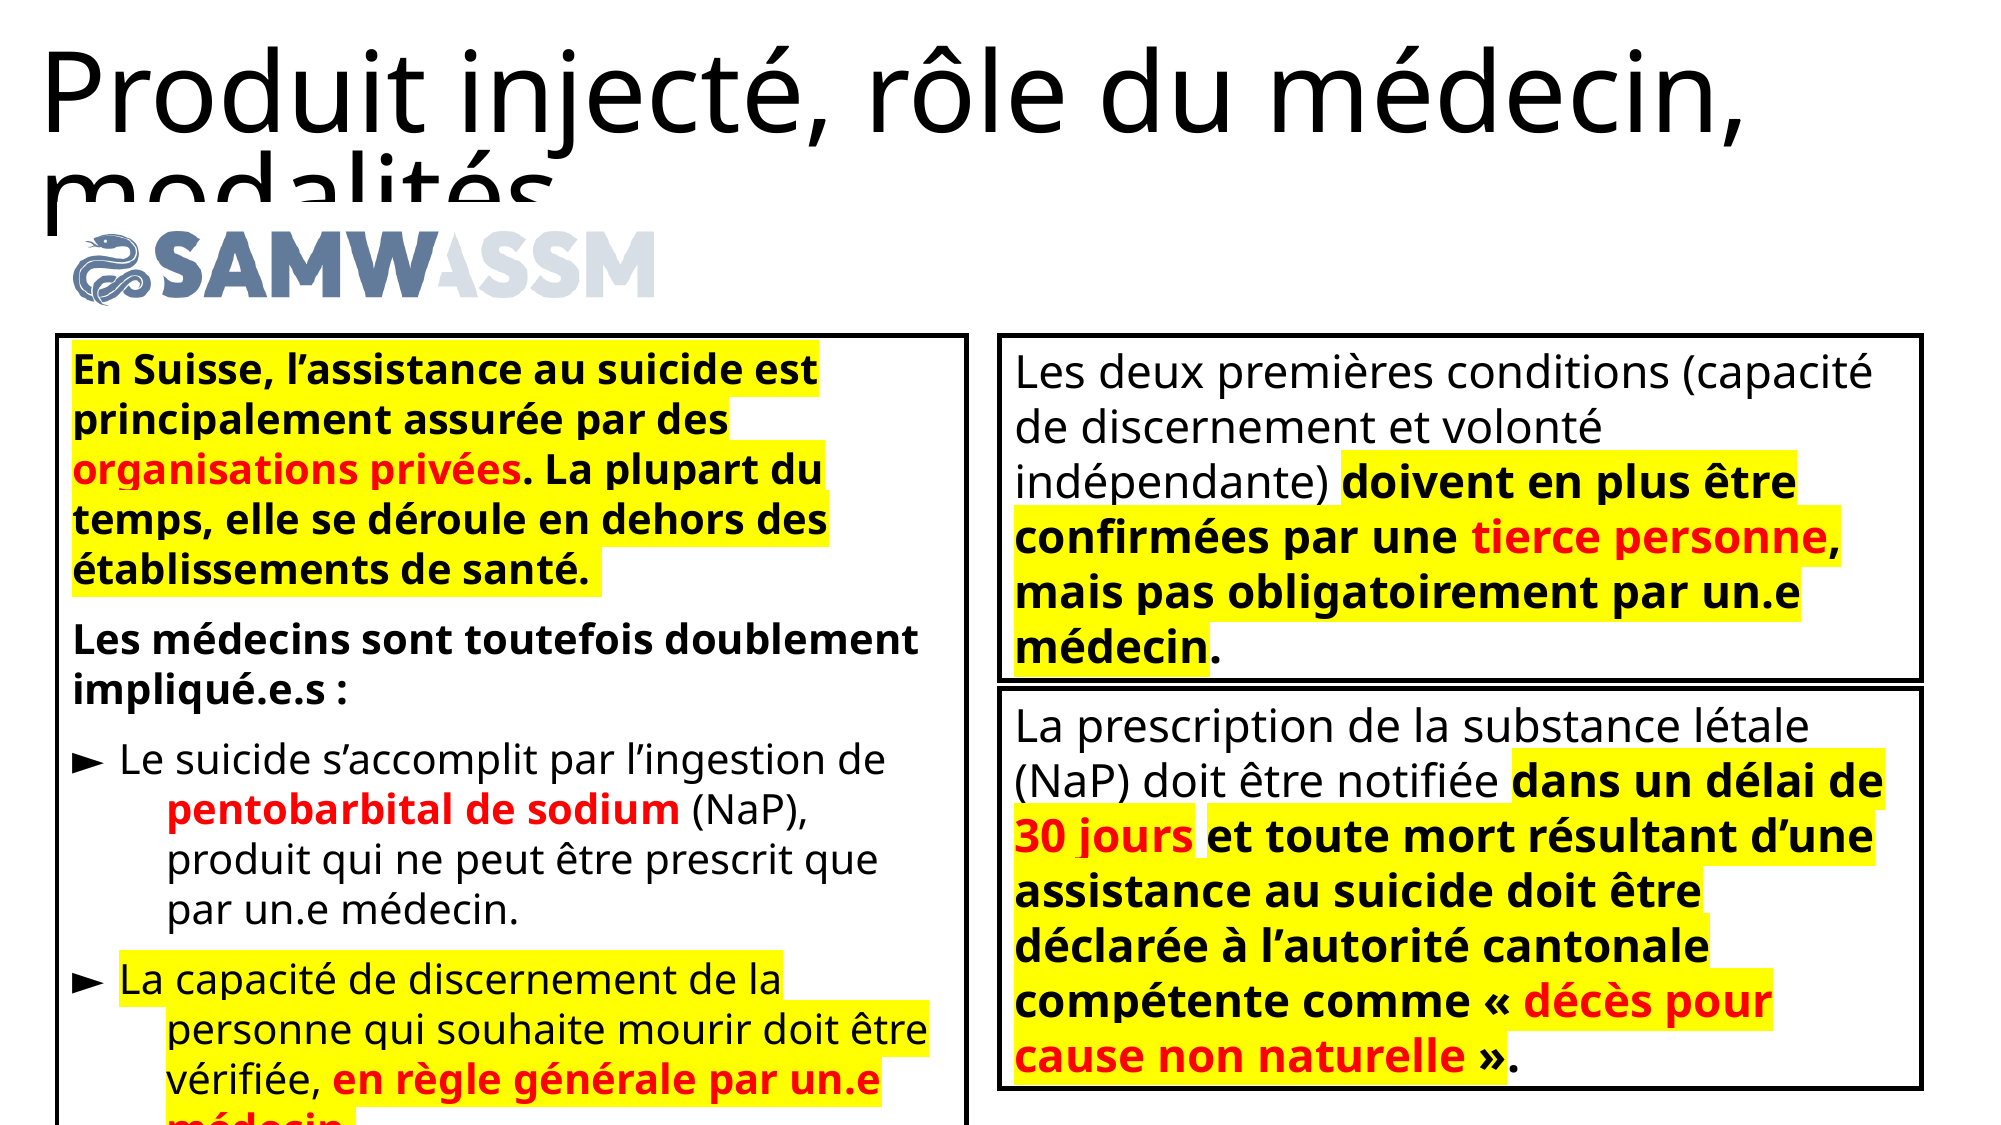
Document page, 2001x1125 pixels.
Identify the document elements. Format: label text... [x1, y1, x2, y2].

text_box Les deux premières conditions (capacité de discernement et volonté indépendante) doivent en plus être confirmées par une tierce personne, mais pas obligatoirement par un.e médecin. [999, 335, 1922, 629]
text_box En Suisse, l’assistance au suicide est principalement assurée par des organisations privées. La plupart du temps, elle se déroule en dehors des établissements de santé. Les médecins sont toutefois doublement impliqué.e.s : Le suicide s’accomplit par l’ingestion de pentobarbital de sodium (NaP), produit qui ne peut être prescrit que par un.e médecin. La capacité de discernement de la personne qui souhaite mourir doit être vérifiée, en règle générale par un.e médecin. [57, 335, 967, 1068]
text_box Produit injecté, rôle du médecin, modalités [23, 43, 1922, 169]
picture [57, 202, 675, 327]
text_box La prescription de la substance létale (NaP) doit être notifiée dans un délai de 30 jours et toute mort résultant d’une assistance au suicide doit être déclarée à l’autorité cantonale compétente comme « décès pour cause non naturelle ». [999, 688, 1922, 1038]
